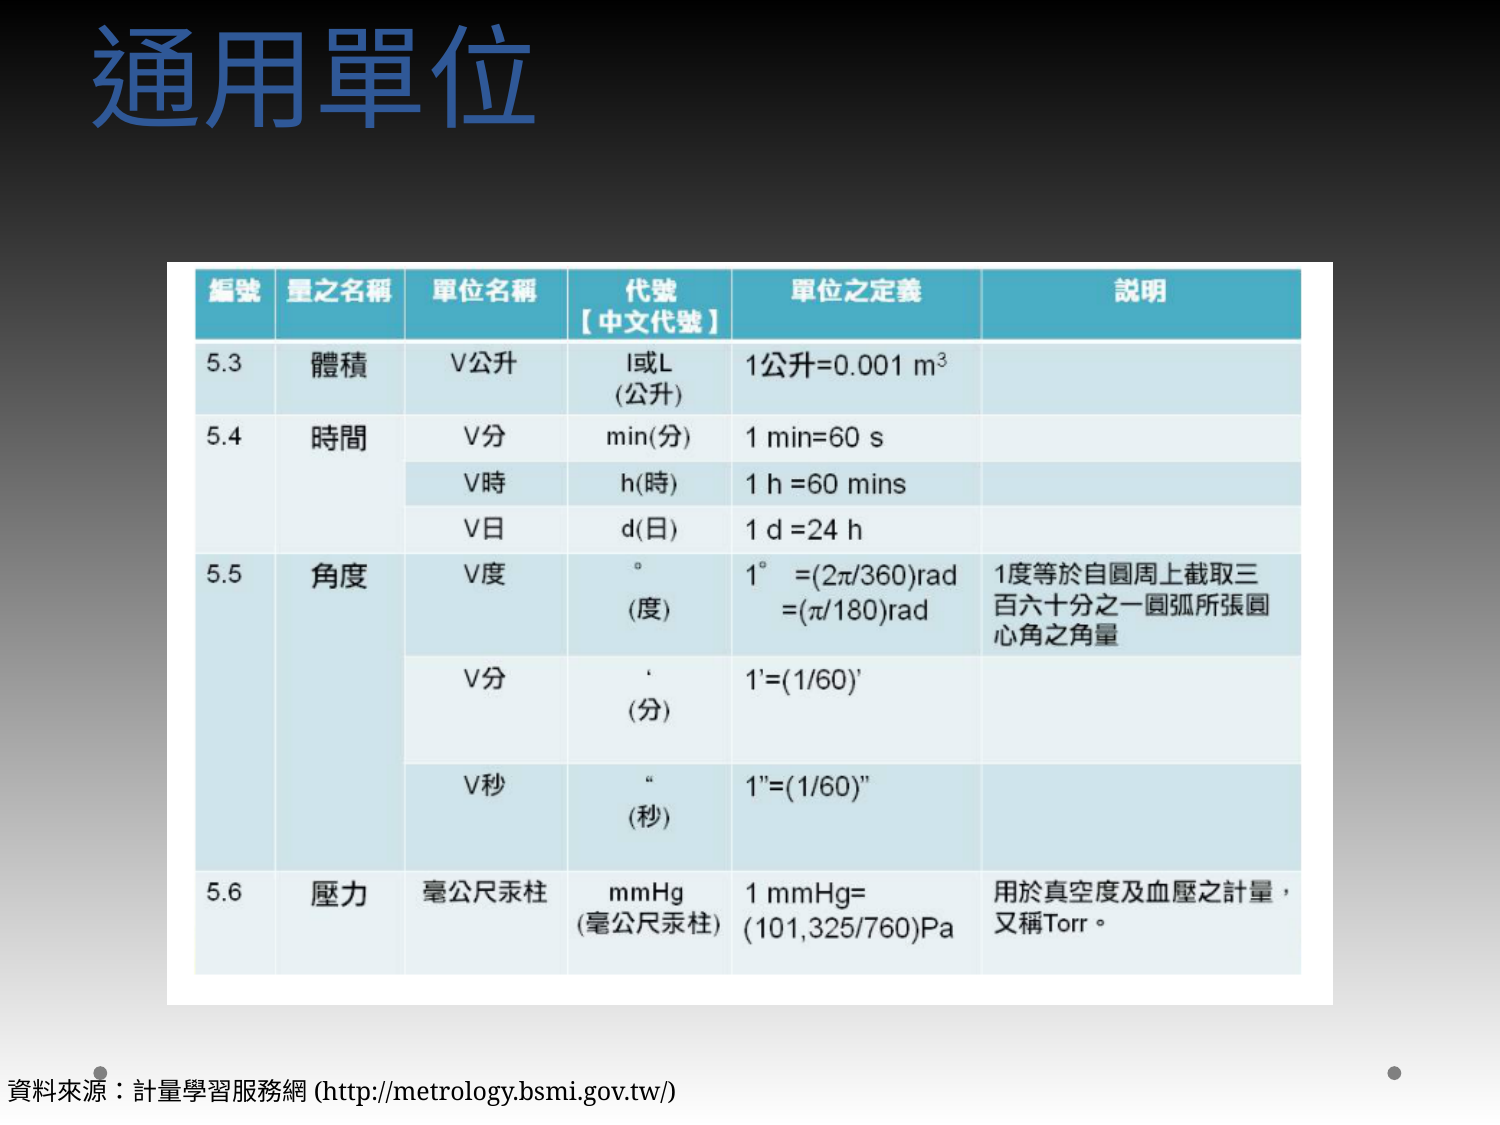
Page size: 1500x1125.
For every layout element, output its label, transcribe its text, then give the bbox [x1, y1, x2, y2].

text_box 資料來源：計量學習服務網(http://metrology.bsmi.gov.tw/) [0, 1067, 692, 1113]
title 通用單位 [75, 0, 1425, 263]
picture [167, 262, 1333, 1005]
